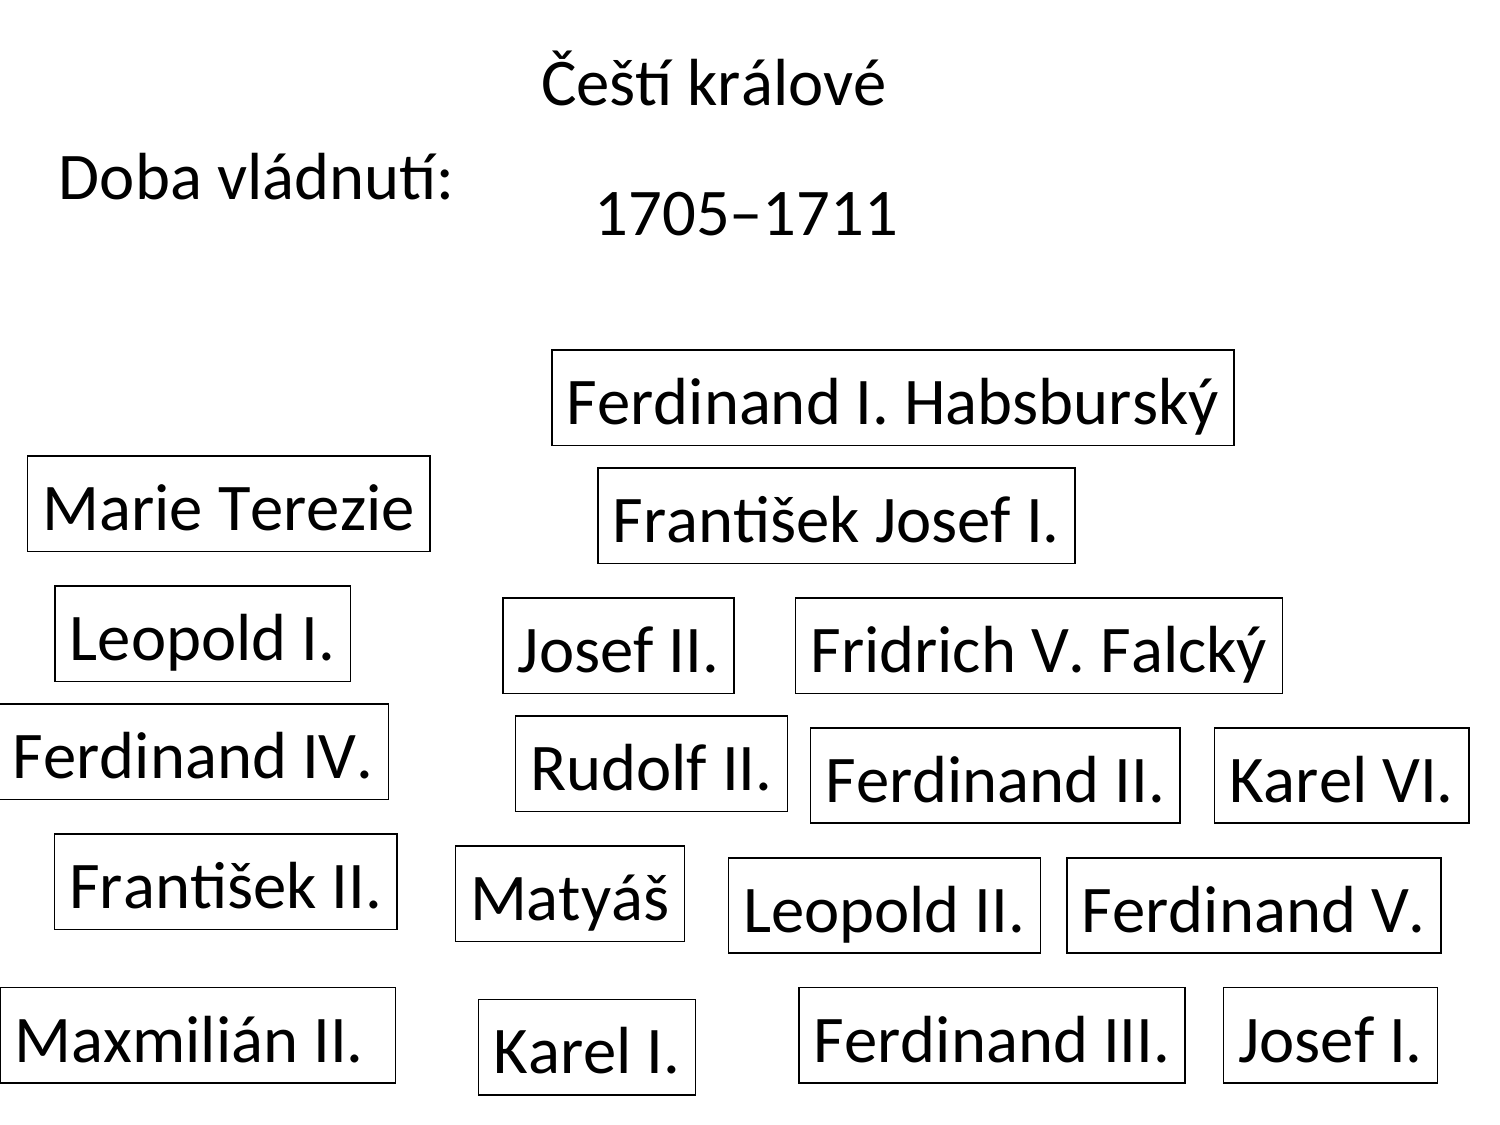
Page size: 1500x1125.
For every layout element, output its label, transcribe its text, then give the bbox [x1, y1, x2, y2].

text_box Matyáš [455, 846, 685, 942]
text_box František II. [54, 834, 398, 930]
text_box Marie Terezie [27, 456, 431, 552]
text_box Ferdinand I. Habsburský [551, 349, 1234, 446]
text_box Leopold I. [55, 586, 351, 682]
text_box Rudolf II. [515, 716, 788, 812]
text_box Maxmilián II. [0, 987, 396, 1084]
text_box Karel VI. [1214, 727, 1469, 824]
text_box Karel I. [478, 999, 696, 1095]
text_box Fridrich V. Falcký [795, 597, 1283, 694]
text_box Doba vládnutí: [44, 125, 470, 221]
text_box 1705–1711 [549, 160, 913, 257]
text_box Leopold II. [728, 857, 1041, 954]
text_box František Josef I. [597, 467, 1075, 564]
text_box Ferdinand IV. [0, 704, 389, 800]
text_box Ferdinand V. [1067, 857, 1441, 954]
text_box Čeští králové [526, 30, 903, 127]
text_box Ferdinand II. [810, 727, 1181, 824]
text_box Josef I. [1223, 987, 1438, 1084]
text_box Ferdinand III. [798, 987, 1186, 1084]
text_box Josef II. [503, 597, 735, 694]
